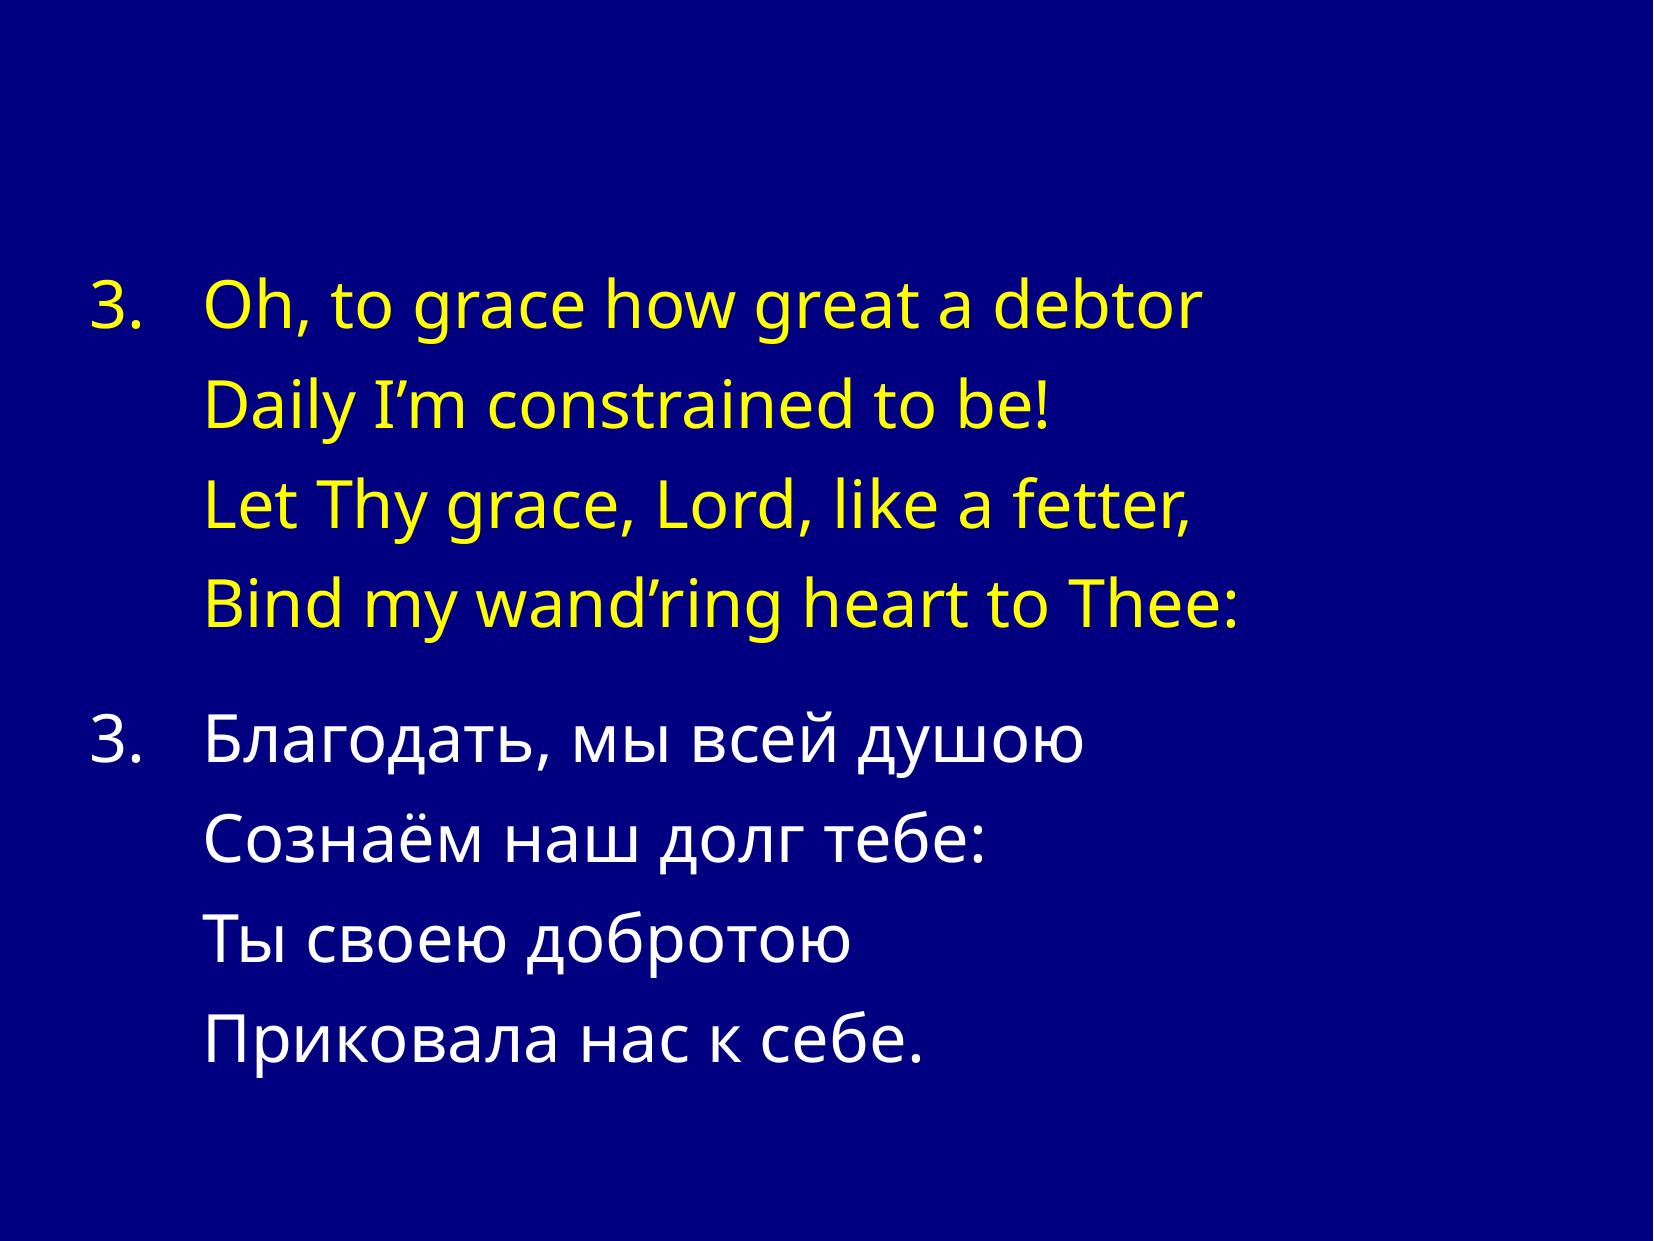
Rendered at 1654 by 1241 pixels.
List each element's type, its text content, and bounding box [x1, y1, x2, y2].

text_box 3. Oh, to grace how great a debtor Daily I’m constrained to be! Let Thy grace, Lord, like a fetter, Bind my wand’ring heart to Thee: [75, 150, 1576, 638]
text_box 3. Благодать, мы всей душою Сознаём наш долг тебе: Ты своею добротою Приковала нас к себе. [75, 675, 1576, 1163]
